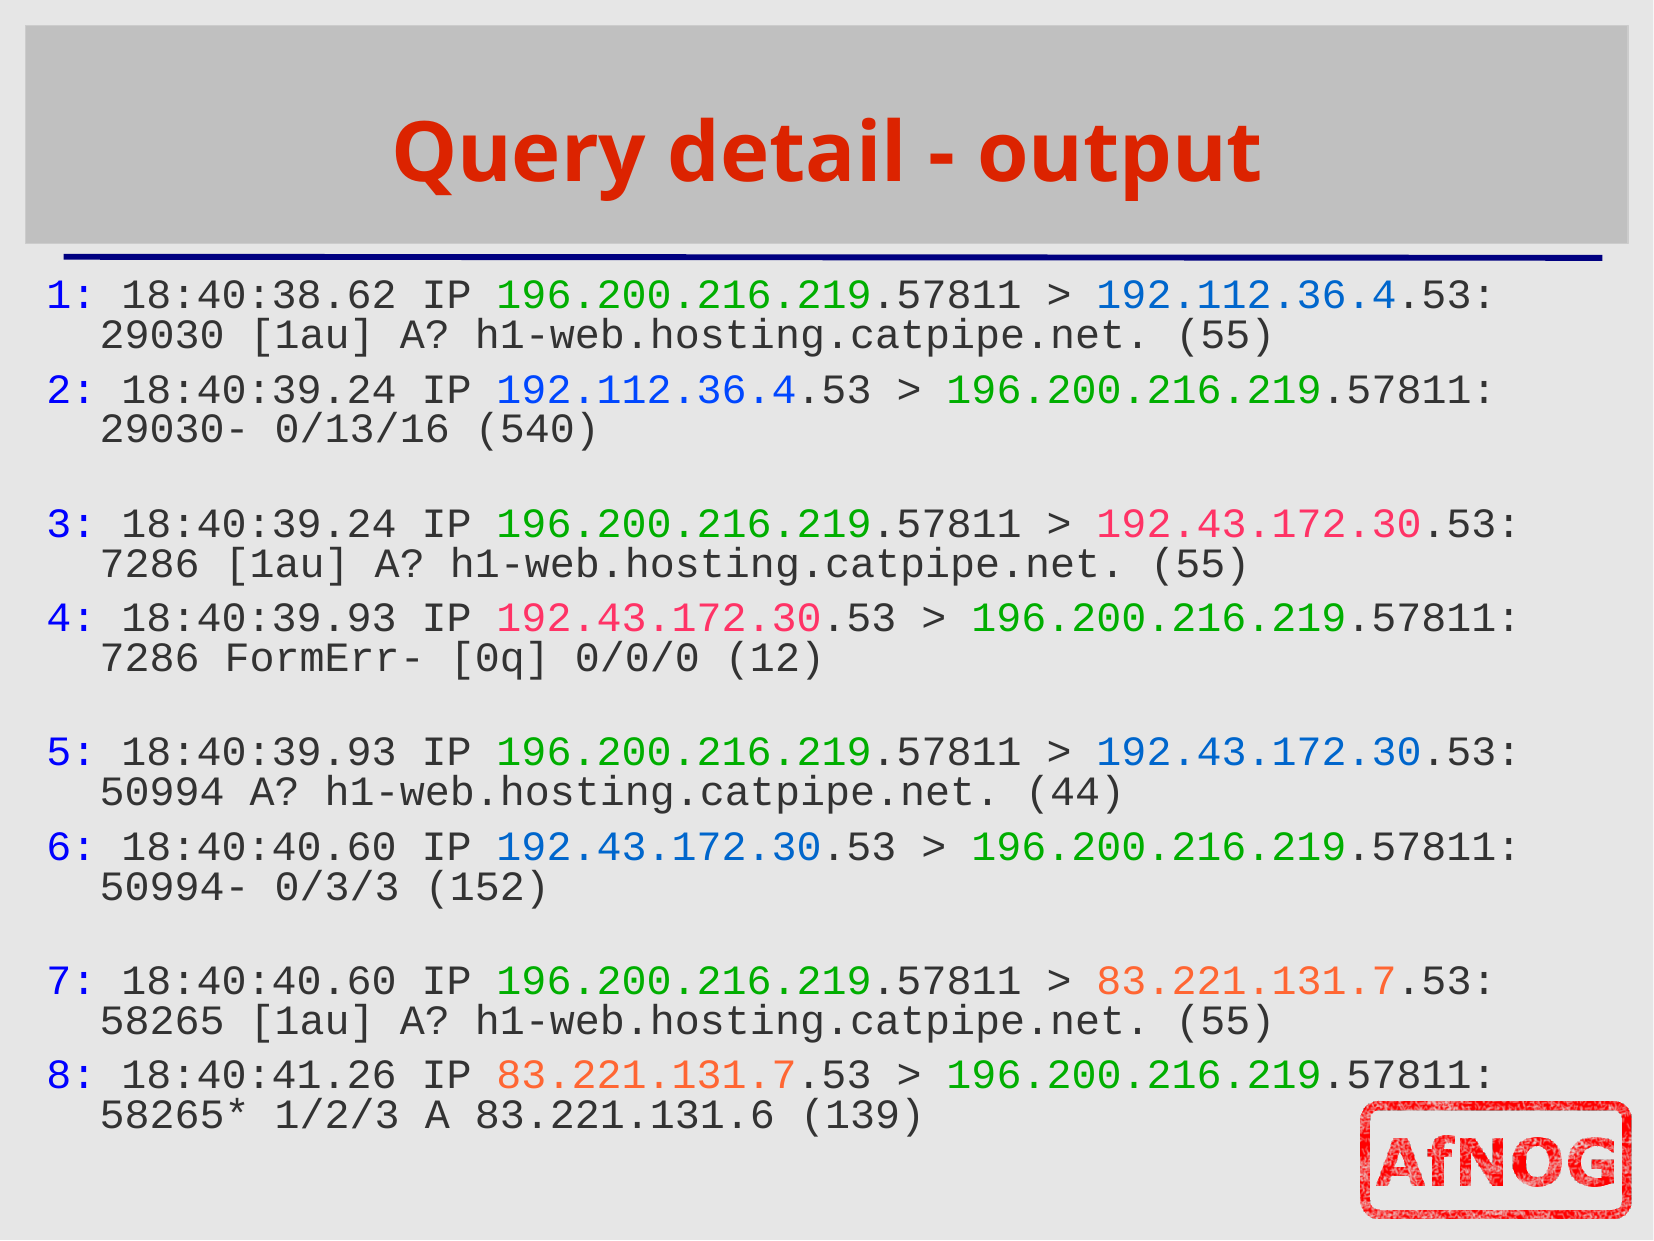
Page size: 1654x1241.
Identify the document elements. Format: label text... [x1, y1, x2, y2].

title Query detail - output [121, 46, 1534, 254]
list 1: 18:40:38.62 IP 196.200.216.219.57811 > 192.112.36.4.53: 29030 [1au] A? h1-web.hosting.catpipe.net. (55) 2: 18:40:39.24 IP 192.112.36.4.53 > 196.200.216.219.57811: 29030- 0/13/16 (540) 3: 18:40:39.24 IP 196.200.216.219.57811 > 192.43.172.30.53: 7286 [1au] A? h1-web.hosting.catpipe.net. (55) 4: 18:40:39.93 IP 192.43.172.30.53 > 196.200.216.219.57811: 7286 FormErr- [0q] 0/0/0 (12) 5: 18:40:39.93 IP 196.200.216.219.57811 > 192.43.172.30.53: 50994 A? h1-web.hosting.catpipe.net. (44) 6: 18:40:40.60 IP 192.43.172.30.53 > 196.200.216.219.57811: 50994- 0/3/3 (152) 7: 18:40:40.60 IP 196.200.216.219.57811 > 83.221.131.7.53: 58265 [1au] A? h1-web.hosting.catpipe.net. (55) 8: 18:40:41.26 IP 83.221.131.7.53 > 196.200.216.219.57811: 58265* 1/2/3 A 83.221.131.6 (139) [29, 277, 1624, 1182]
picture [1360, 1100, 1632, 1219]
